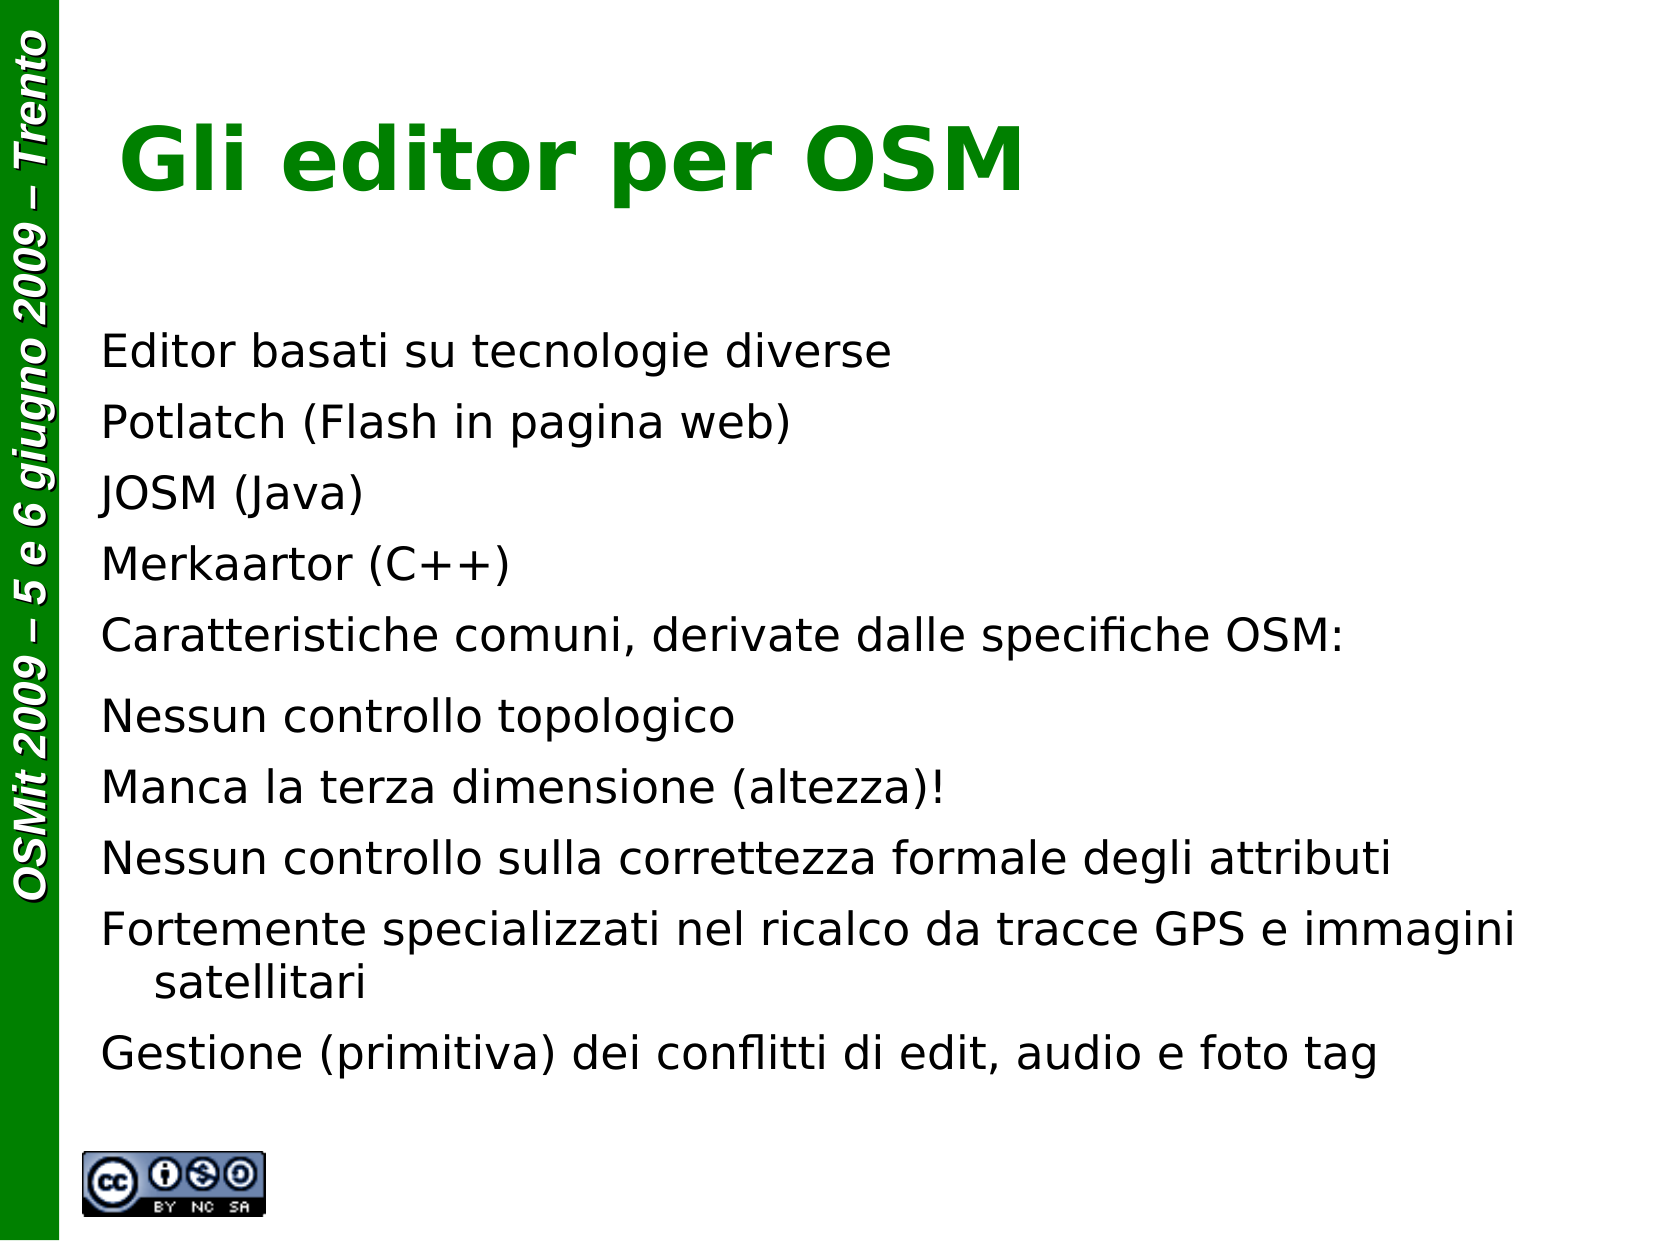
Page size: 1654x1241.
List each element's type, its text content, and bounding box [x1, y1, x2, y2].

title Gli editor per OSM [118, 64, 1394, 257]
list Editor basati su tecnologie diverse Potlatch (Flash in pagina web) JOSM (Java) Merkaartor (C++) Caratteristiche comuni, derivate dalle specifiche OSM: Nessun controllo topologico Manca la terza dimensione (altezza)! Nessun controllo sulla correttezza formale degli attributi Fortemente specializzati nel ricalco da tracce GPS e immagini satellitari Gestione (primitiva) dei conflitti di edit, audio e foto tag [82, 324, 1571, 1094]
picture [82, 1151, 266, 1217]
